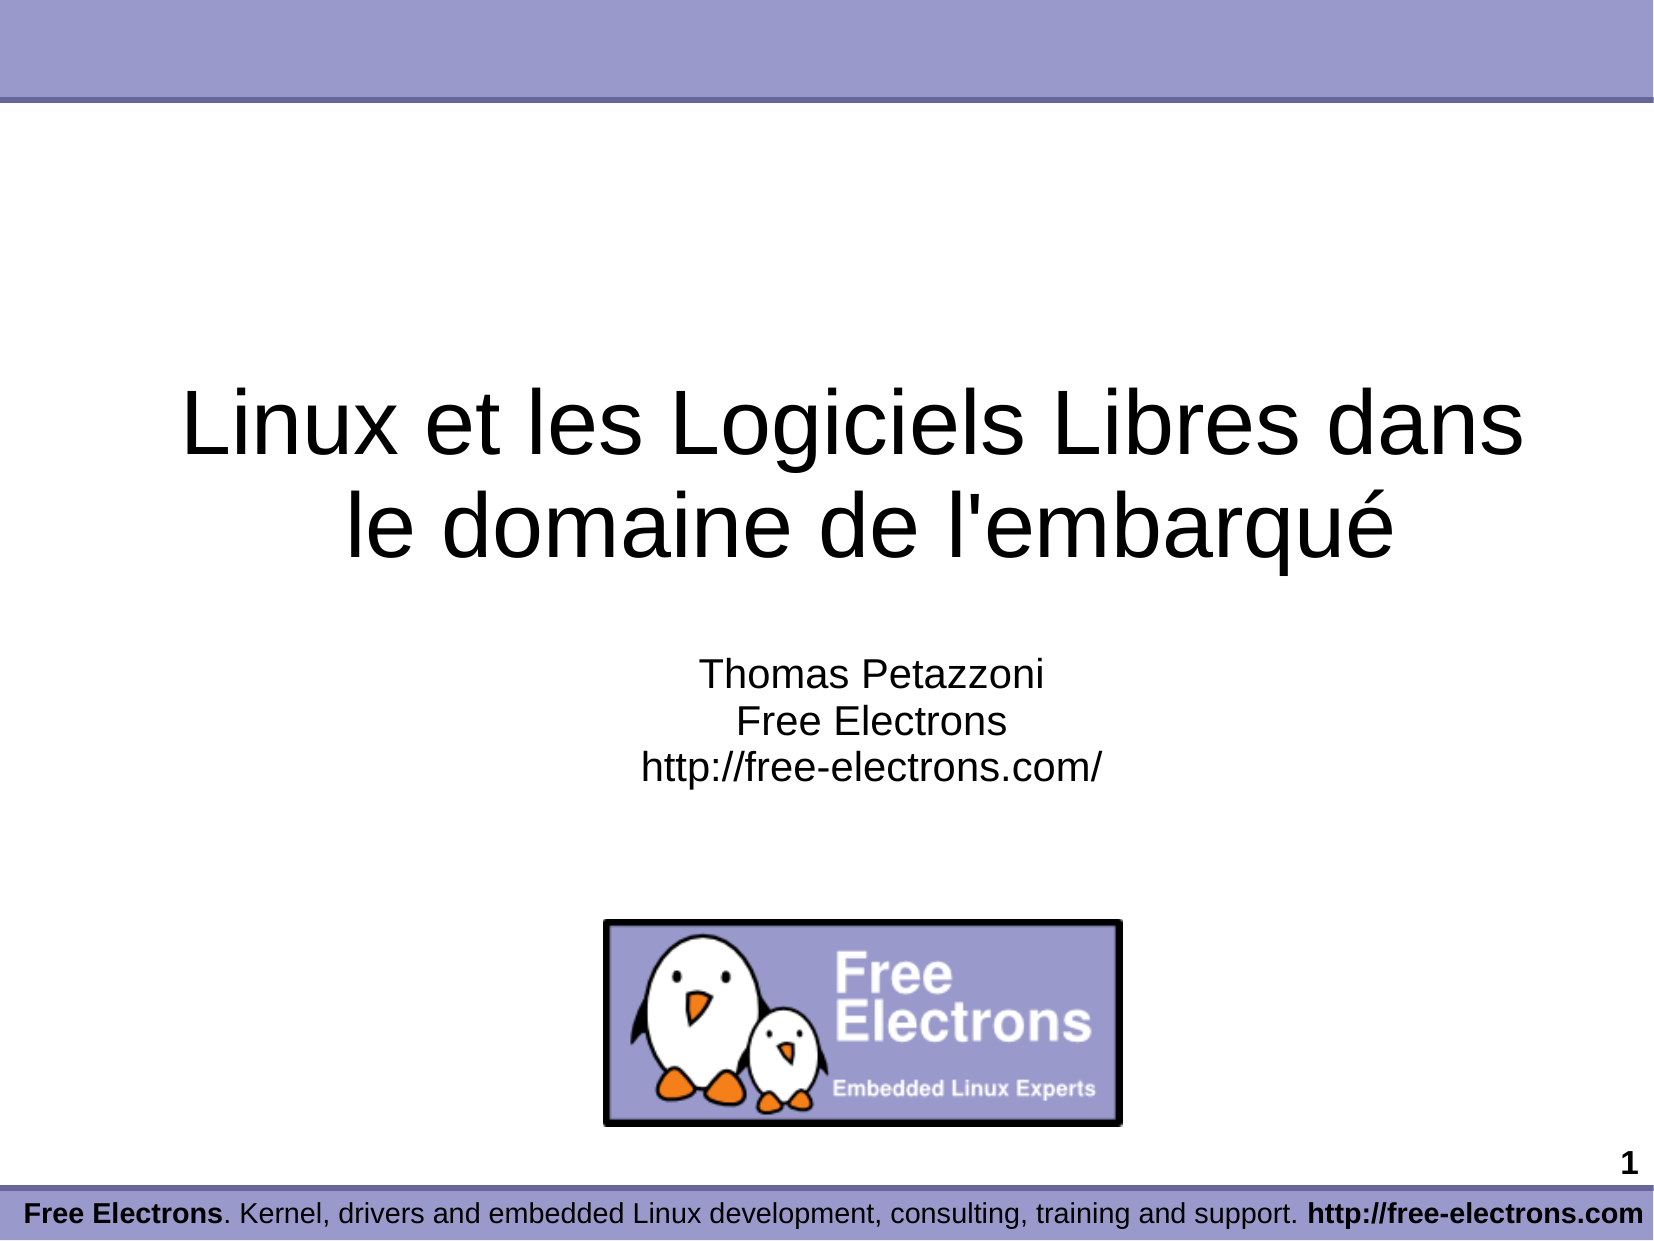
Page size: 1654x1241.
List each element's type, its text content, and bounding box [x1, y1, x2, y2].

subtitle Linux et les Logiciels Libres dans le domaine de l'embarqué Thomas Petazzoni Free Electrons http://free-electrons.com/ [130, 156, 1543, 1006]
picture [603, 919, 1123, 1127]
